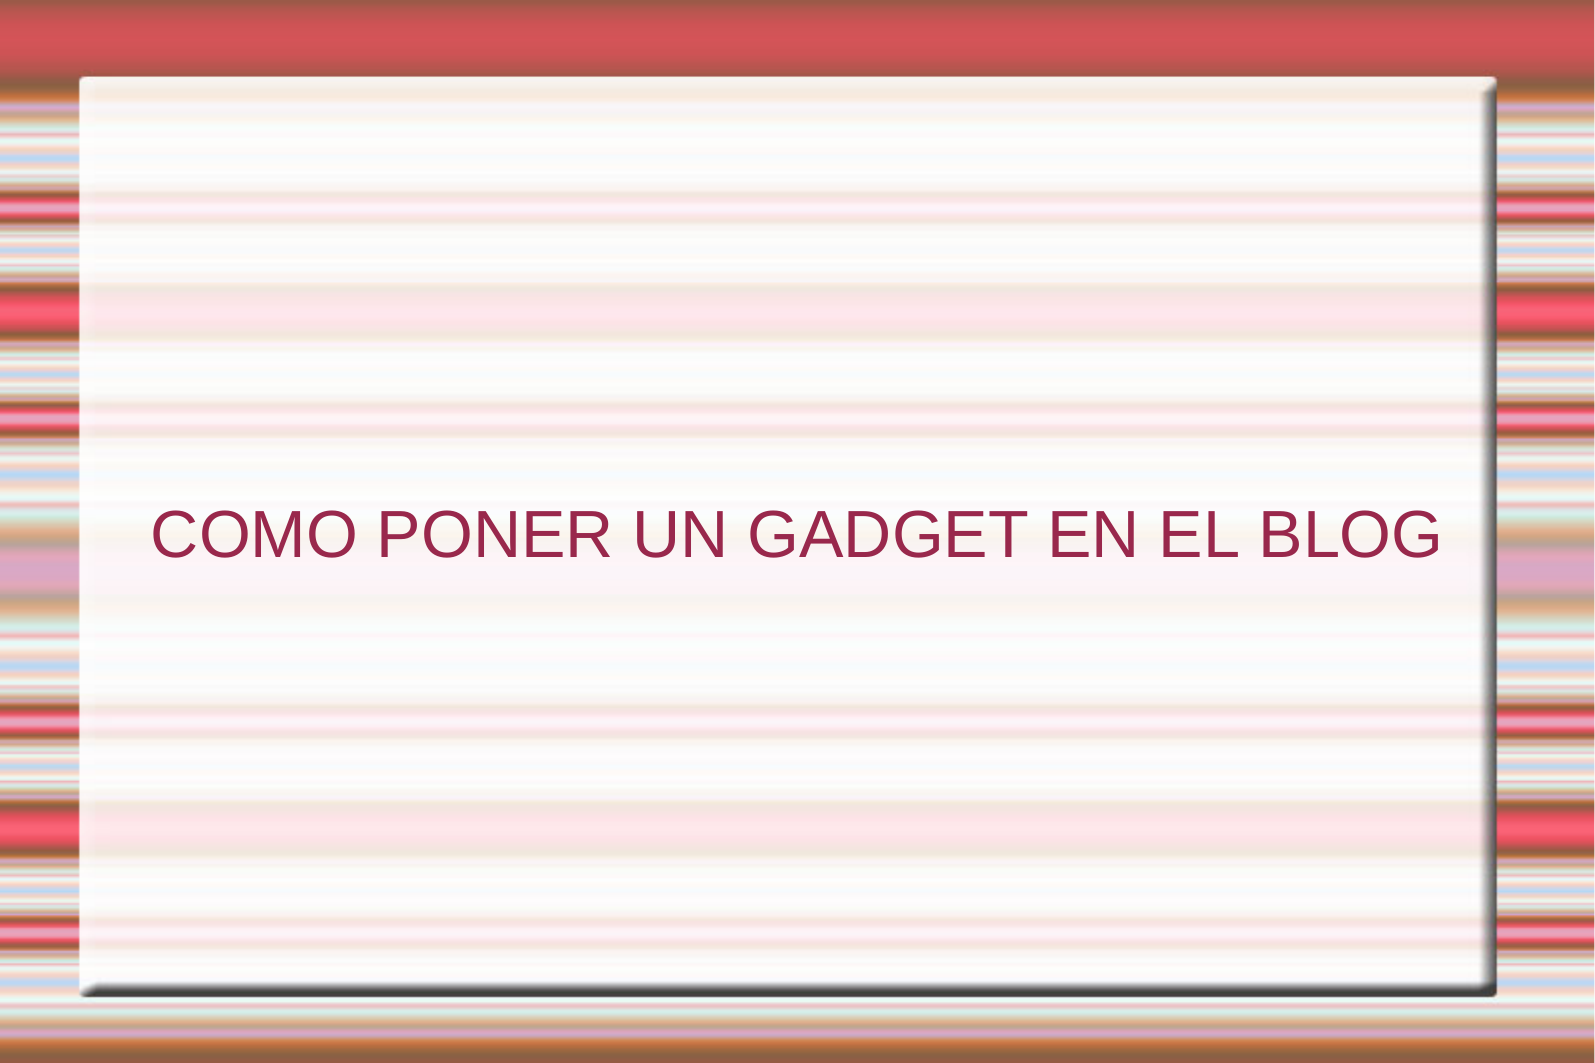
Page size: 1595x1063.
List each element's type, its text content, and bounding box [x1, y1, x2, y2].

subtitle COMO PONER UN GADGET EN EL BLOG [117, 105, 1479, 963]
picture [0, 0, 1595, 1063]
